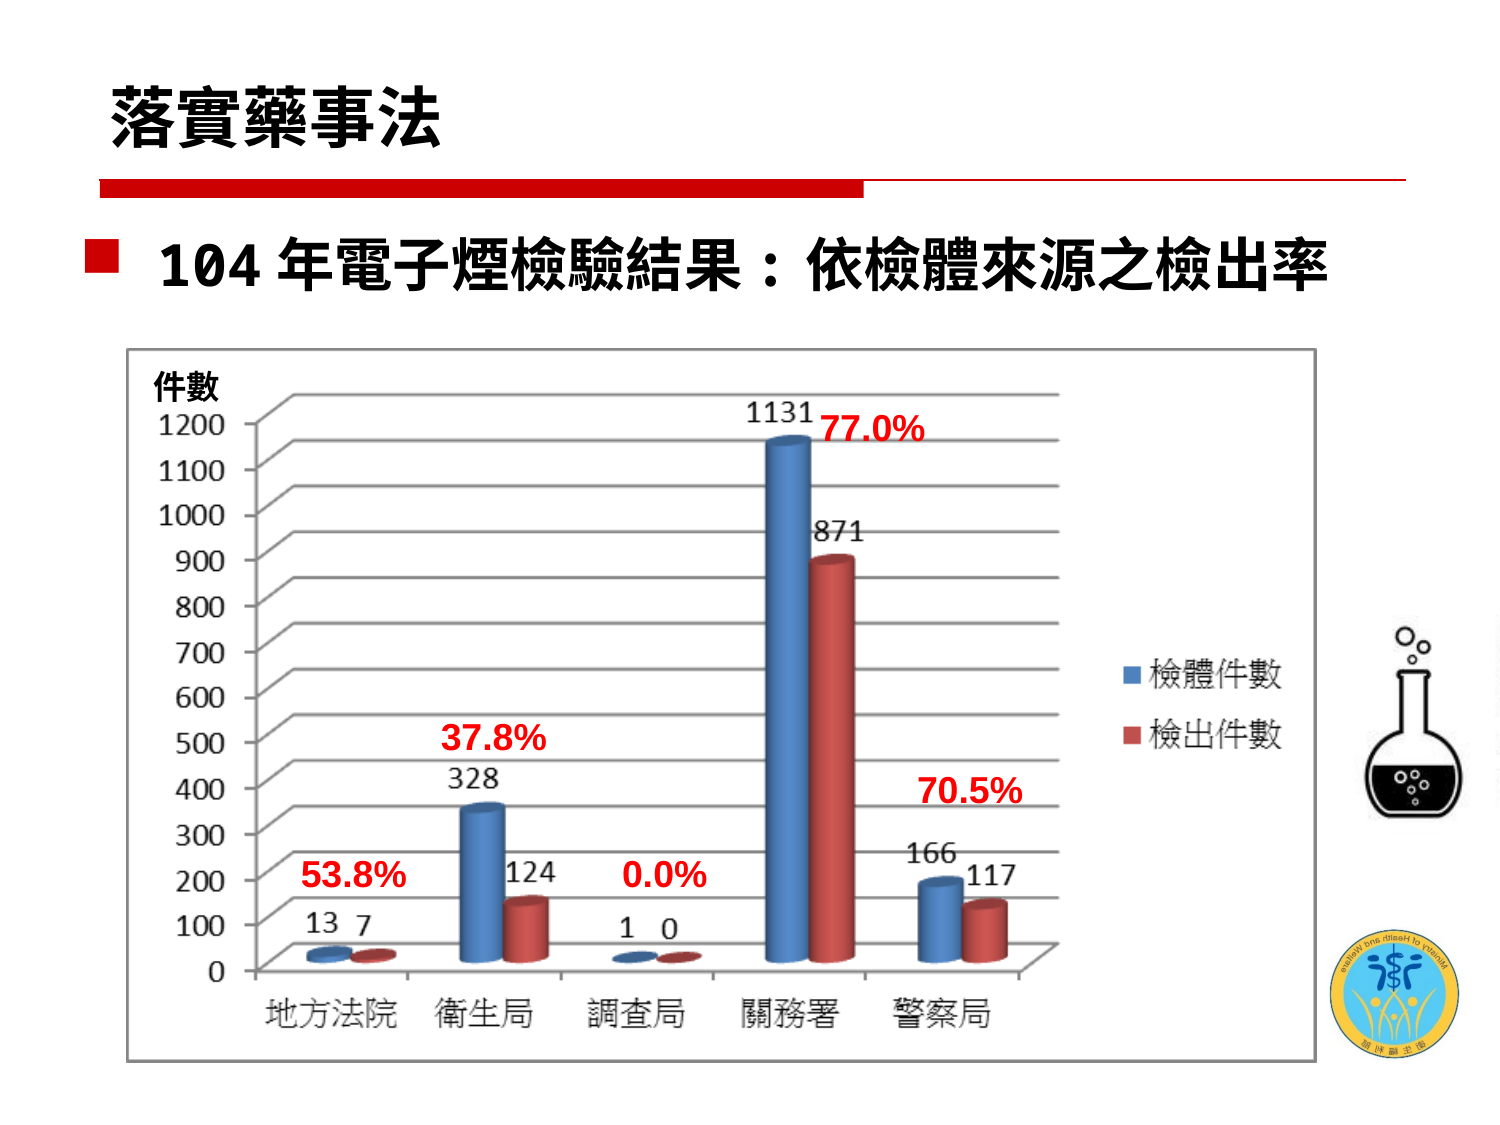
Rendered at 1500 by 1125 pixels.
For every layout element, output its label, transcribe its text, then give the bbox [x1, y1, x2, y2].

text_box 37.8% [426, 705, 580, 766]
picture [1329, 602, 1500, 843]
text_box 0.0% [607, 841, 761, 903]
text_box 70.5% [902, 757, 1056, 819]
picture [126, 348, 1317, 1063]
title 落實藥事法 [94, 50, 1474, 164]
text_box 53.8% [286, 841, 440, 903]
picture [1323, 927, 1468, 1062]
text_box 77.0% [804, 395, 959, 457]
text_box 件數 [139, 363, 271, 414]
list 104年電子煙檢驗結果:依檢體來源之檢出率 [65, 228, 1390, 386]
